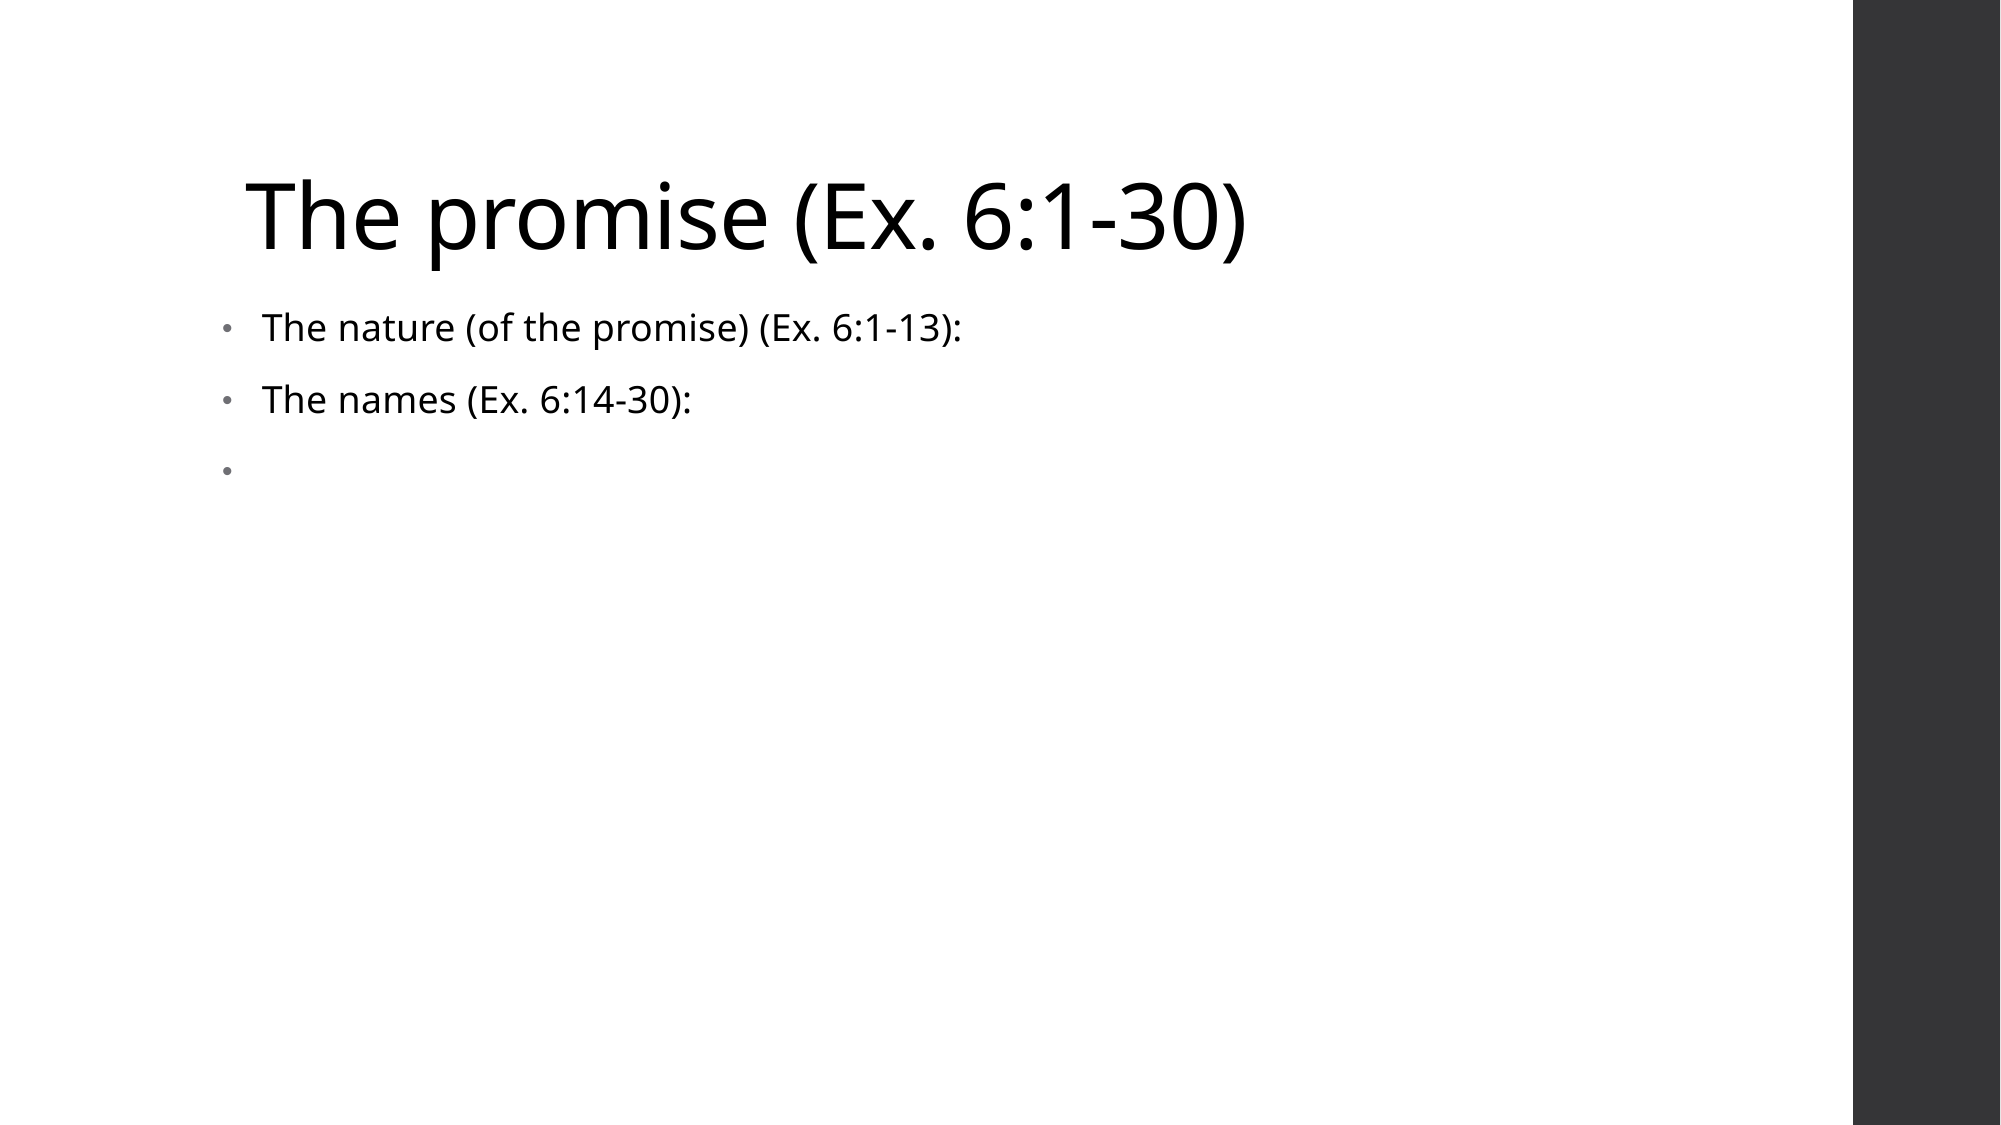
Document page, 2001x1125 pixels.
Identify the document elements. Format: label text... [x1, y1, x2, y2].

list The nature (of the promise) (Ex. 6:1-13): The names (Ex. 6:14-30): [206, 299, 1617, 1014]
title The promise (Ex. 6:1-30) [206, 60, 1797, 278]
